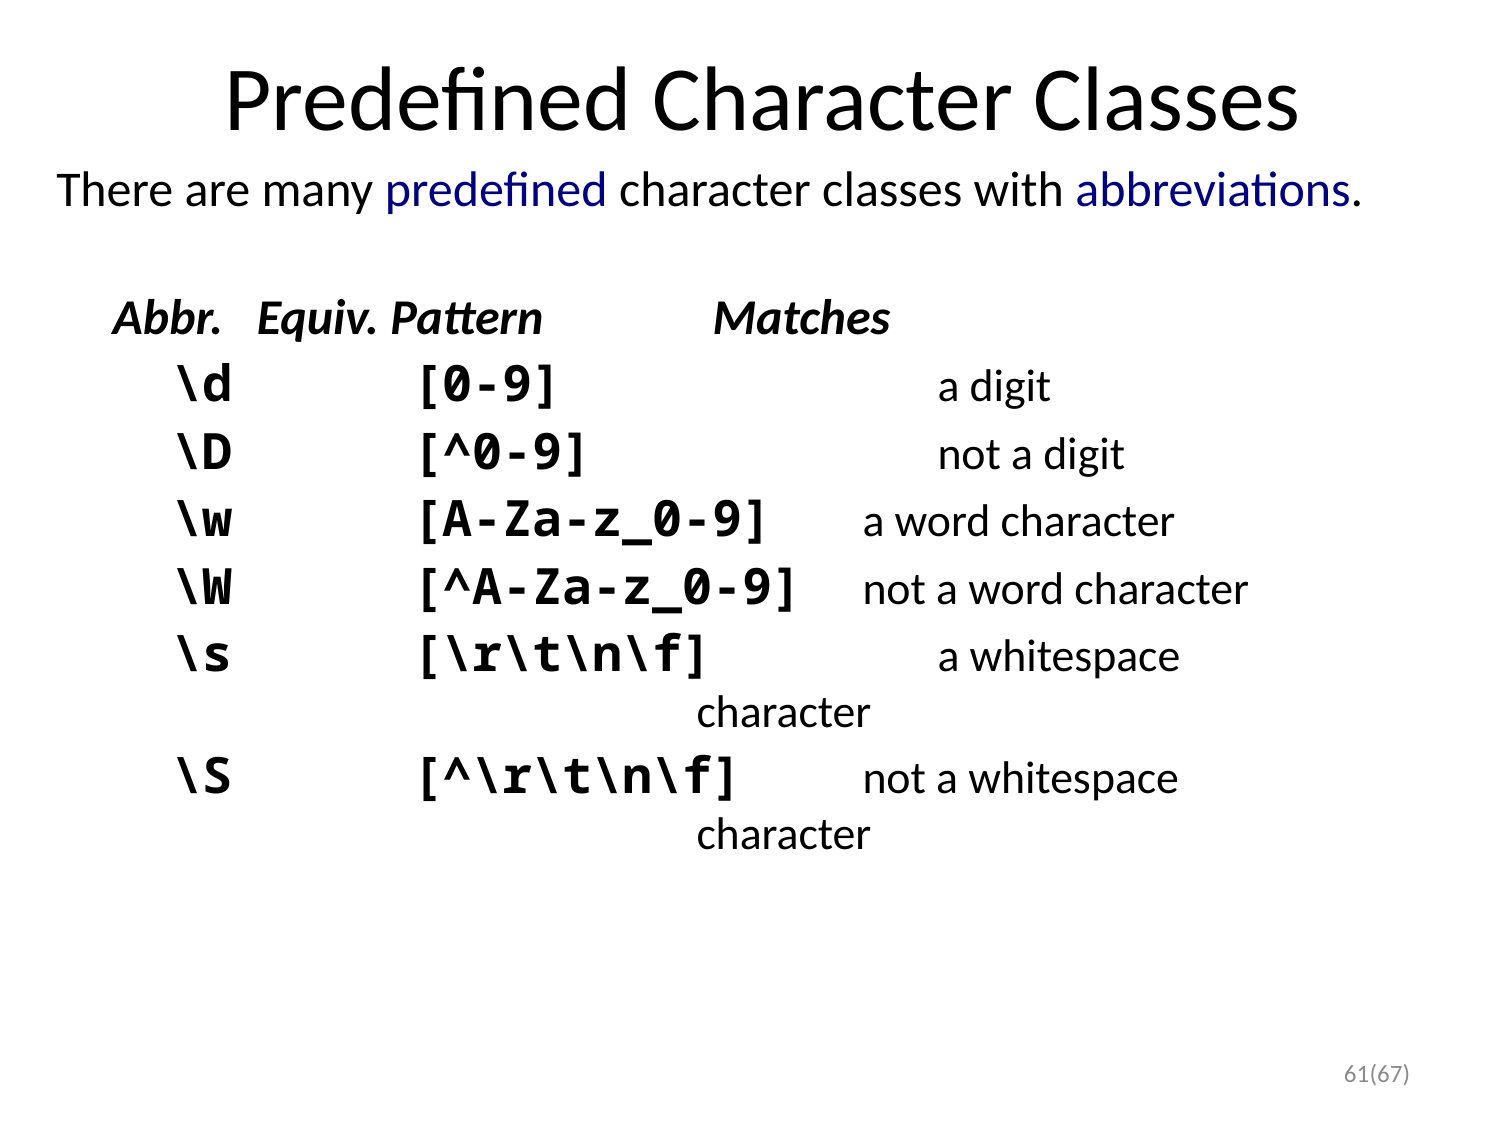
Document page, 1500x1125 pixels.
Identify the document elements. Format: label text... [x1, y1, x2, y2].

list There are many predefined character classes with abbreviations. Abbr. Equiv. Pattern Matches \d [0-9] a digit \D [^0-9] not a digit \w [A-Za-z_0-9] a word character \W [^A-Za-z_0-9] not a word character \s [\r\t\n\f] a whitespace character \S [^\r\t\n\f] not a whitespace character [41, 149, 1471, 1125]
title Predefined Character Classes [88, 0, 1439, 149]
